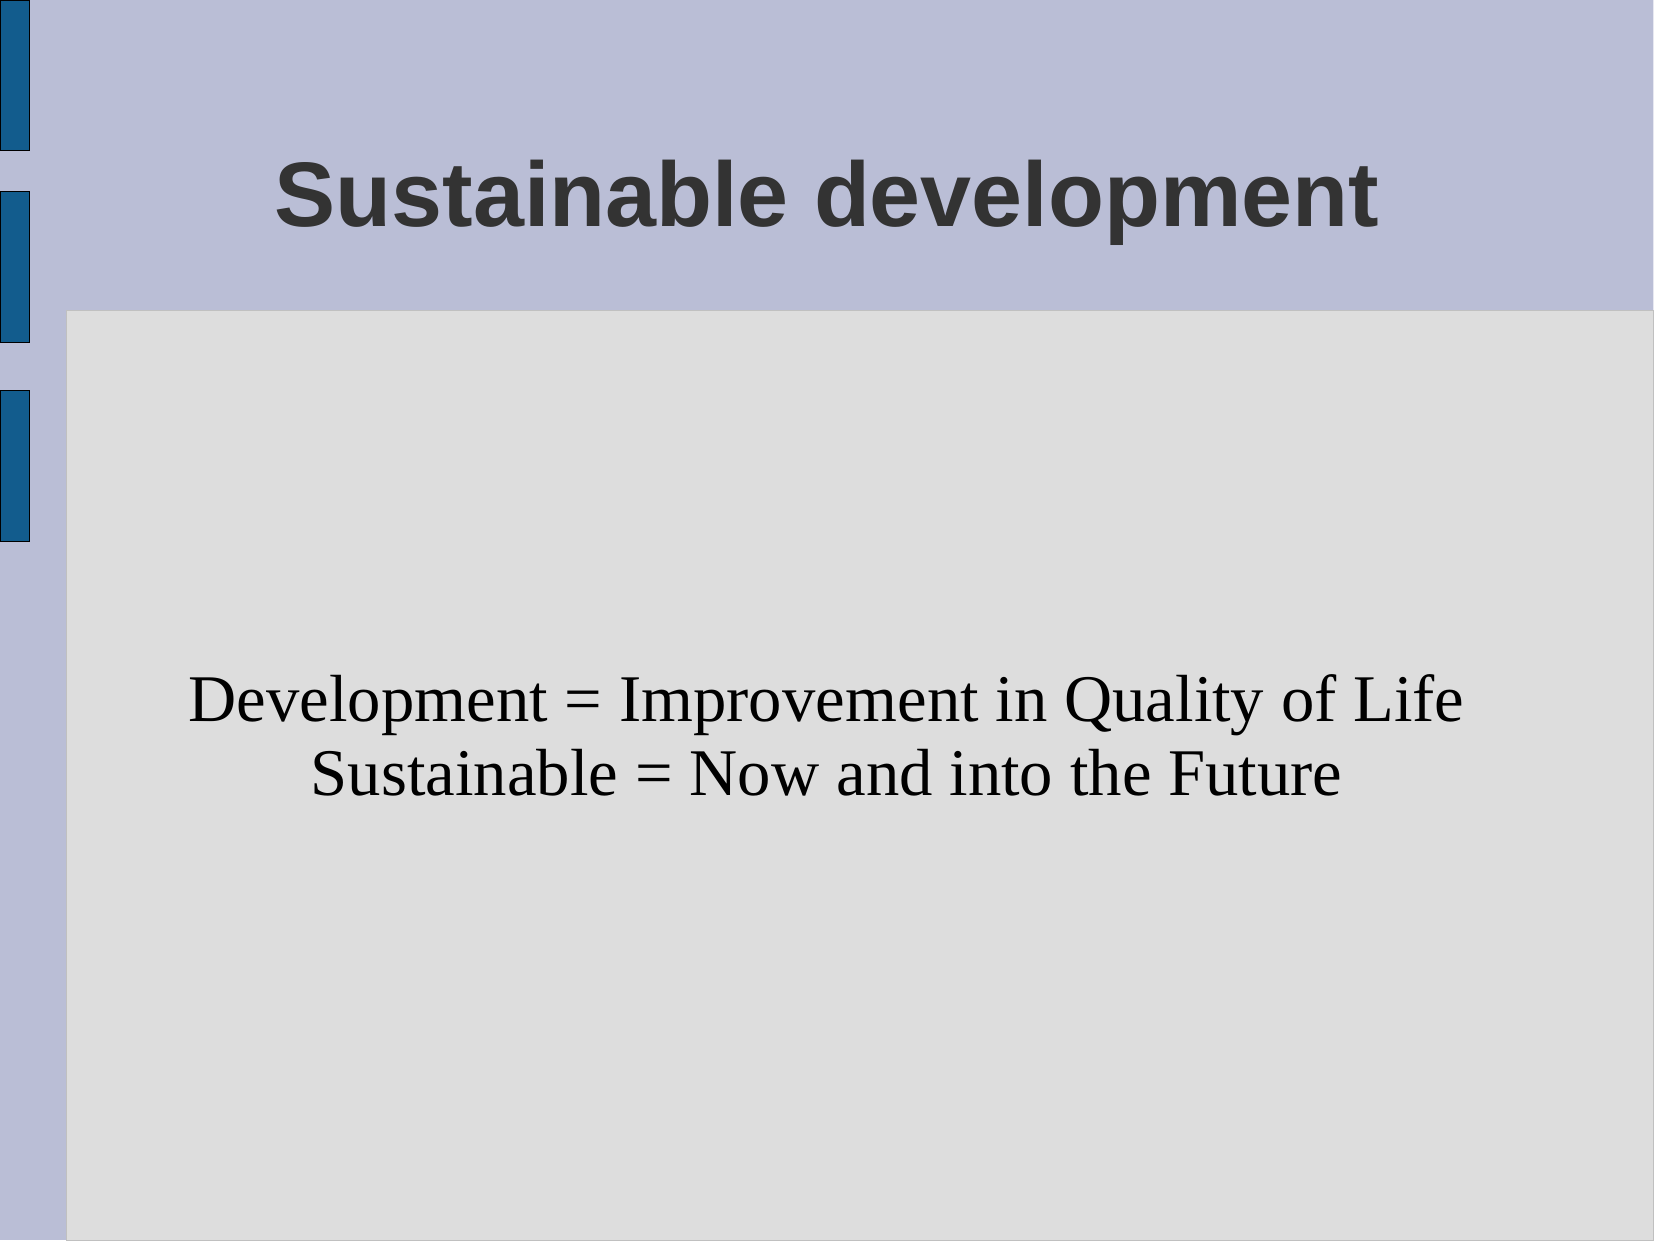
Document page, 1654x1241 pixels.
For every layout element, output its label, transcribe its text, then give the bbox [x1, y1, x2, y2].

title Sustainable development [121, 91, 1534, 299]
subtitle Development = Improvement in Quality of Life Sustainable = Now and into the Future [121, 344, 1534, 1127]
